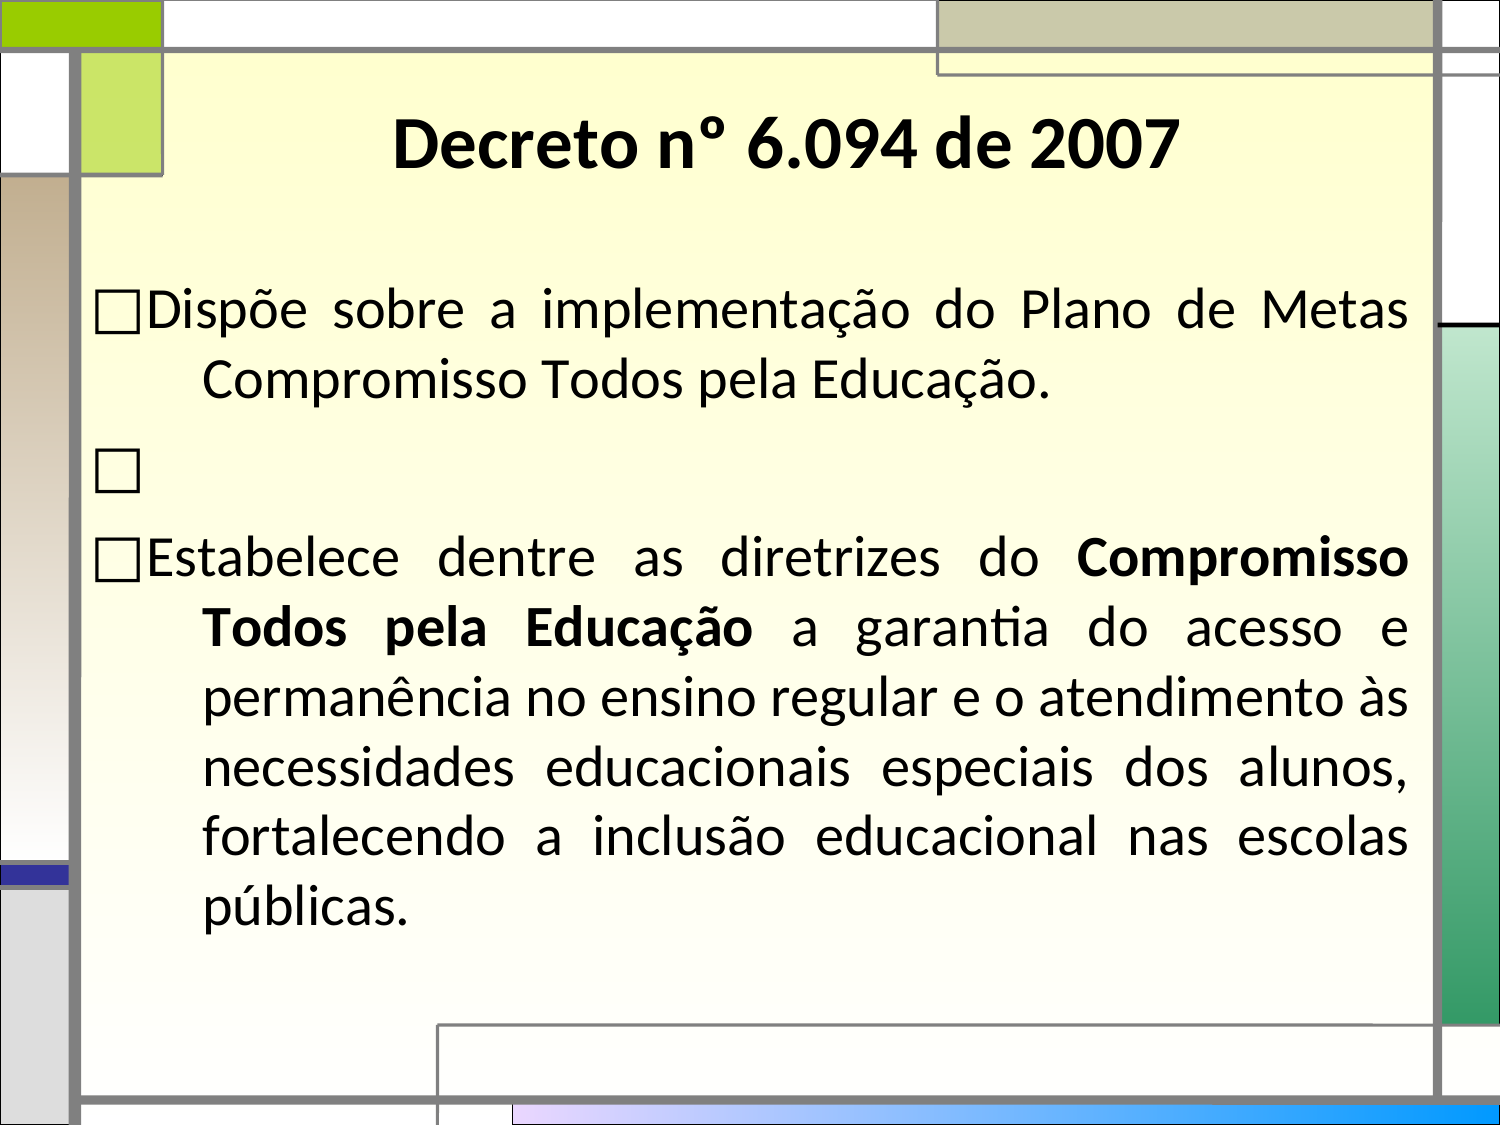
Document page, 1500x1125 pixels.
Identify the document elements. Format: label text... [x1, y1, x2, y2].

list Dispõe sobre a implementação do Plano de Metas Compromisso Todos pela Educação. Estabelece dentre as diretrizes do Compromisso Todos pela Educação a garantia do acesso e permanência no ensino regular e o atendimento às necessidades educacionais especiais dos alunos, fortalecendo a inclusão educacional nas escolas públicas. [75, 262, 1426, 1005]
title Decreto nº 6.094 de 2007 [150, 45, 1426, 233]
